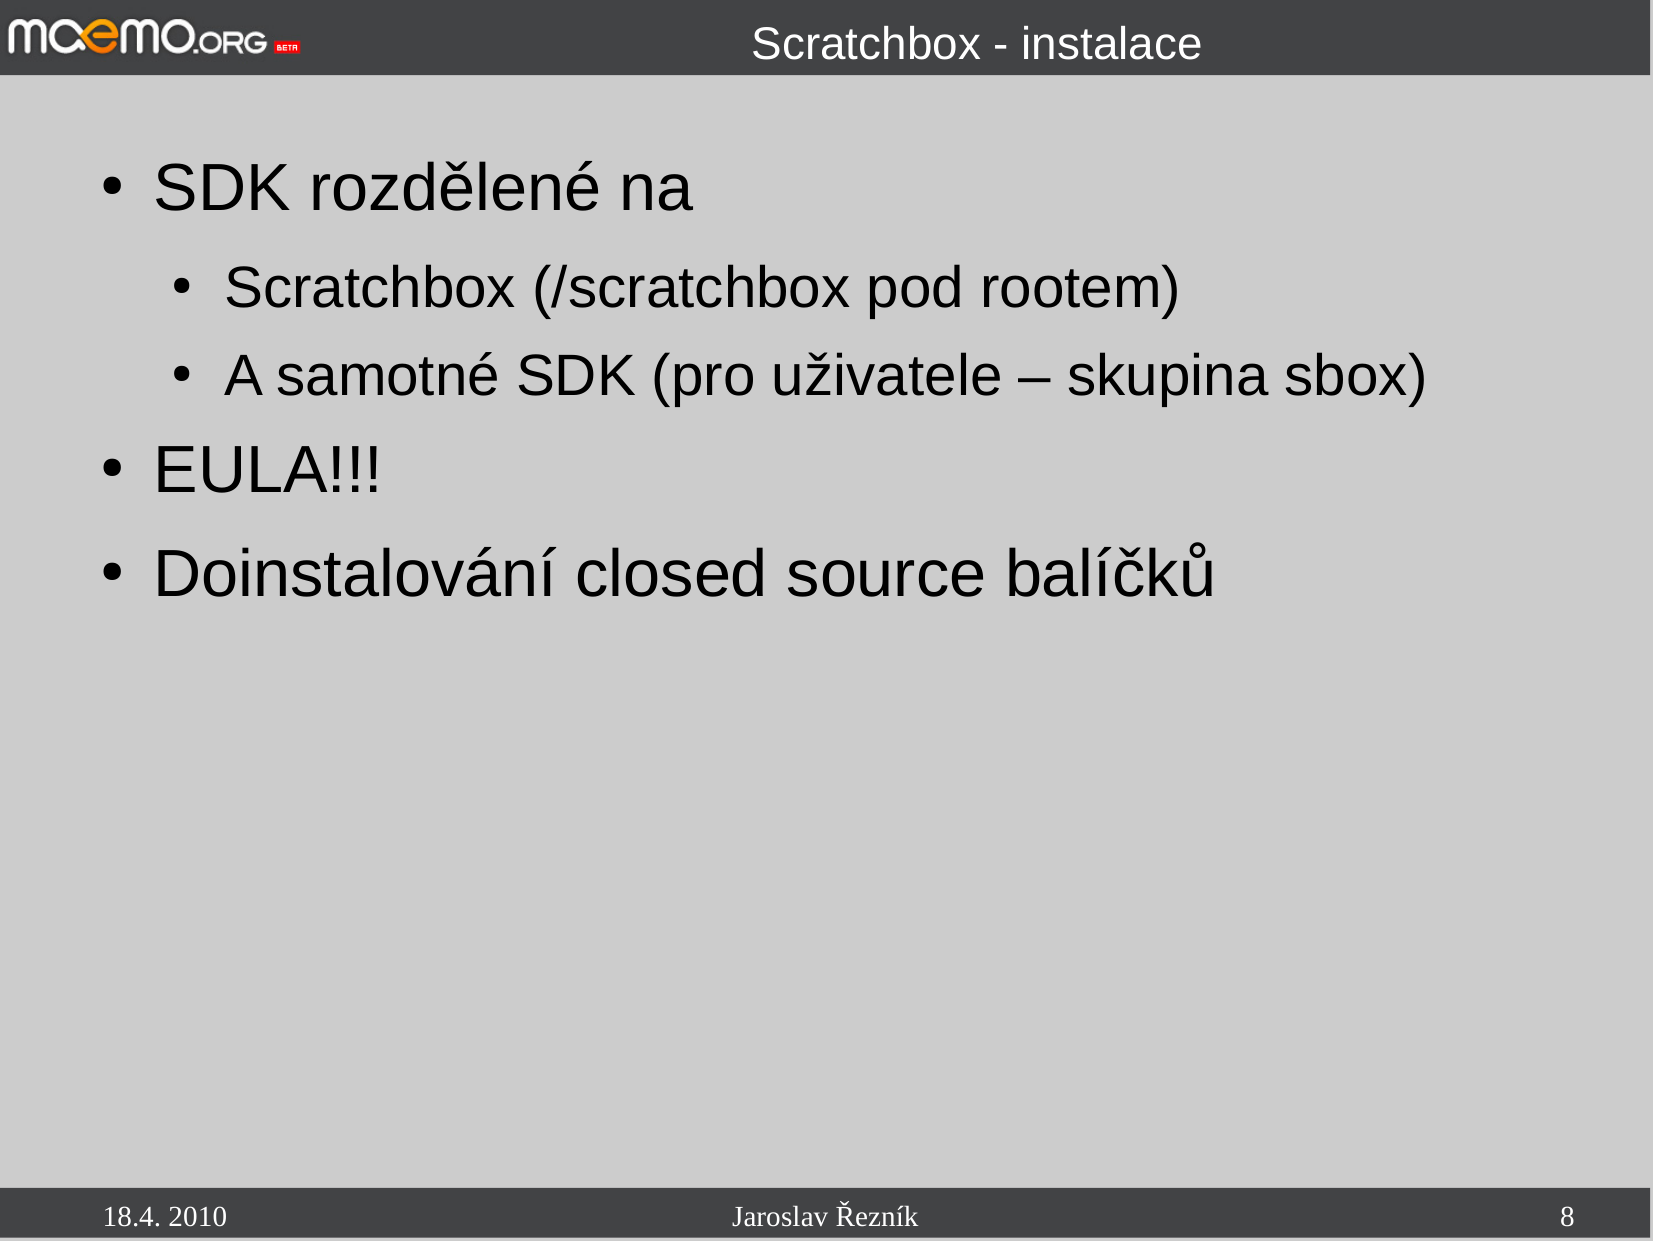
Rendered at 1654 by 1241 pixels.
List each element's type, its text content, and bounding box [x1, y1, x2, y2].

title Scratchbox - instalace [379, 17, 1576, 70]
picture [0, 0, 317, 64]
list SDK rozdělené na Scratchbox (/scratchbox pod rootem) A samotné SDK (pro uživatele – skupina sbox) EULA!!! Doinstalování closed source balíčků [82, 150, 1571, 1095]
